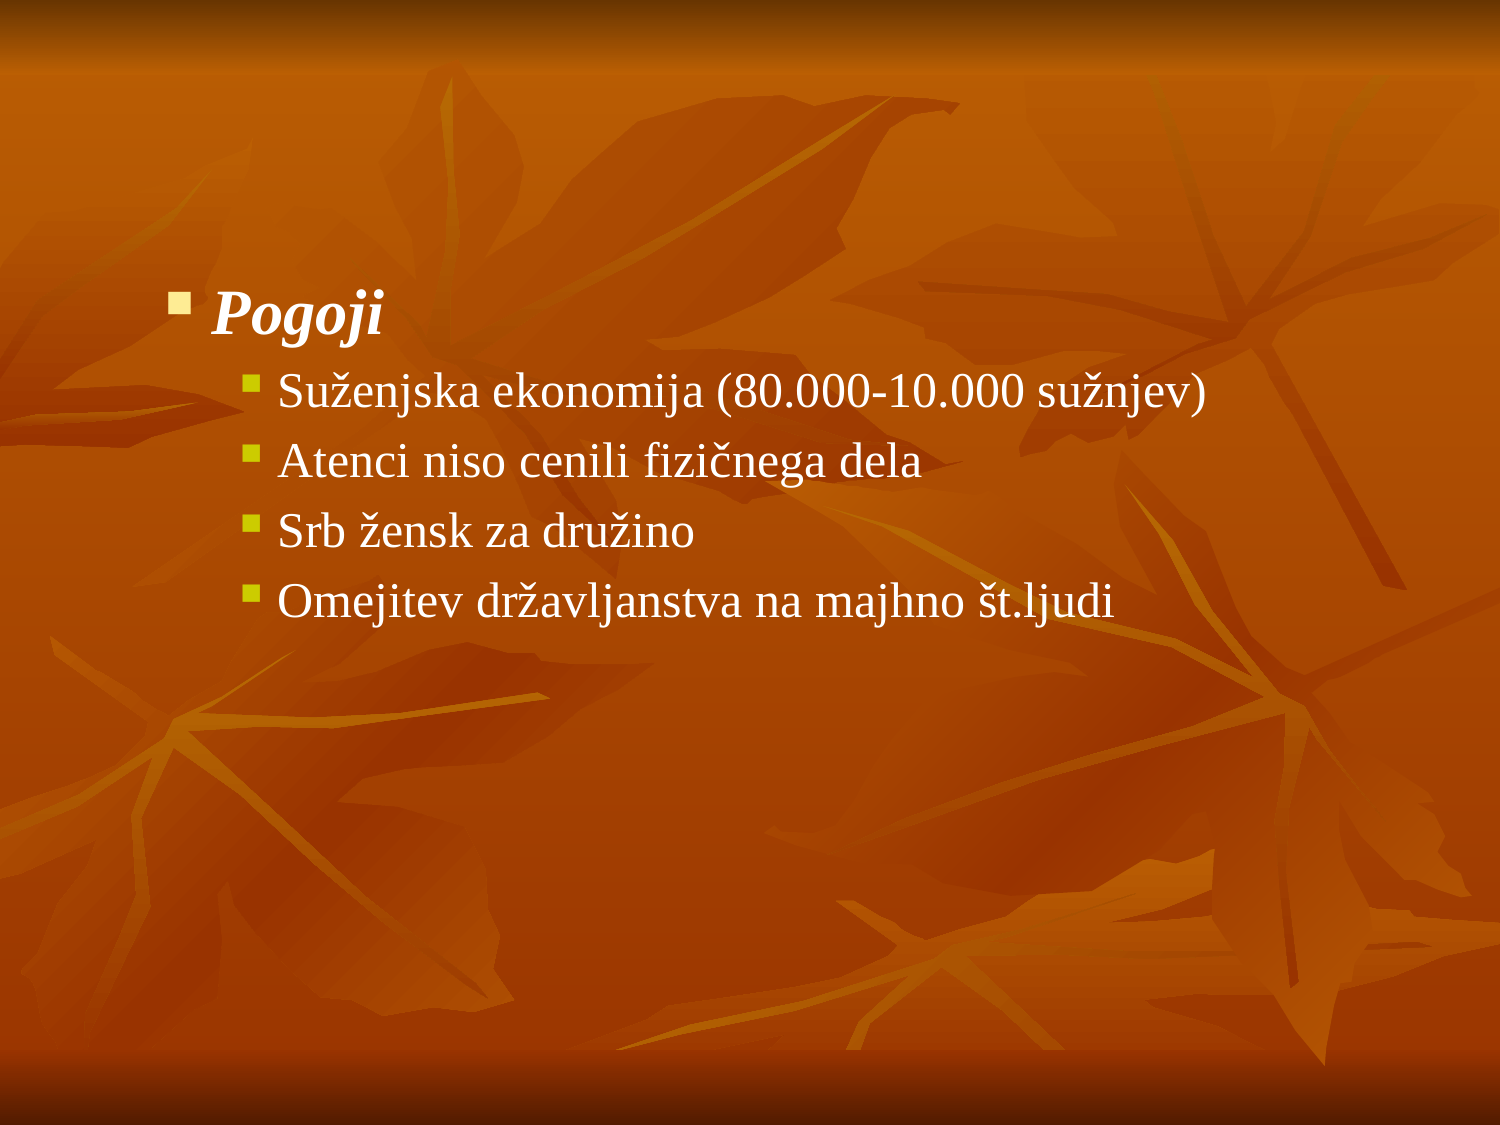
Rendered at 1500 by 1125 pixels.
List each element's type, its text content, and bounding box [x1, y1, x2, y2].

list Pogoji Suženjska ekonomija (80.000-10.000 sužnjev) Atenci niso cenili fizičnega dela Srb žensk za družino Omejitev državljanstva na majhno št.ljudi [75, 262, 1425, 1006]
